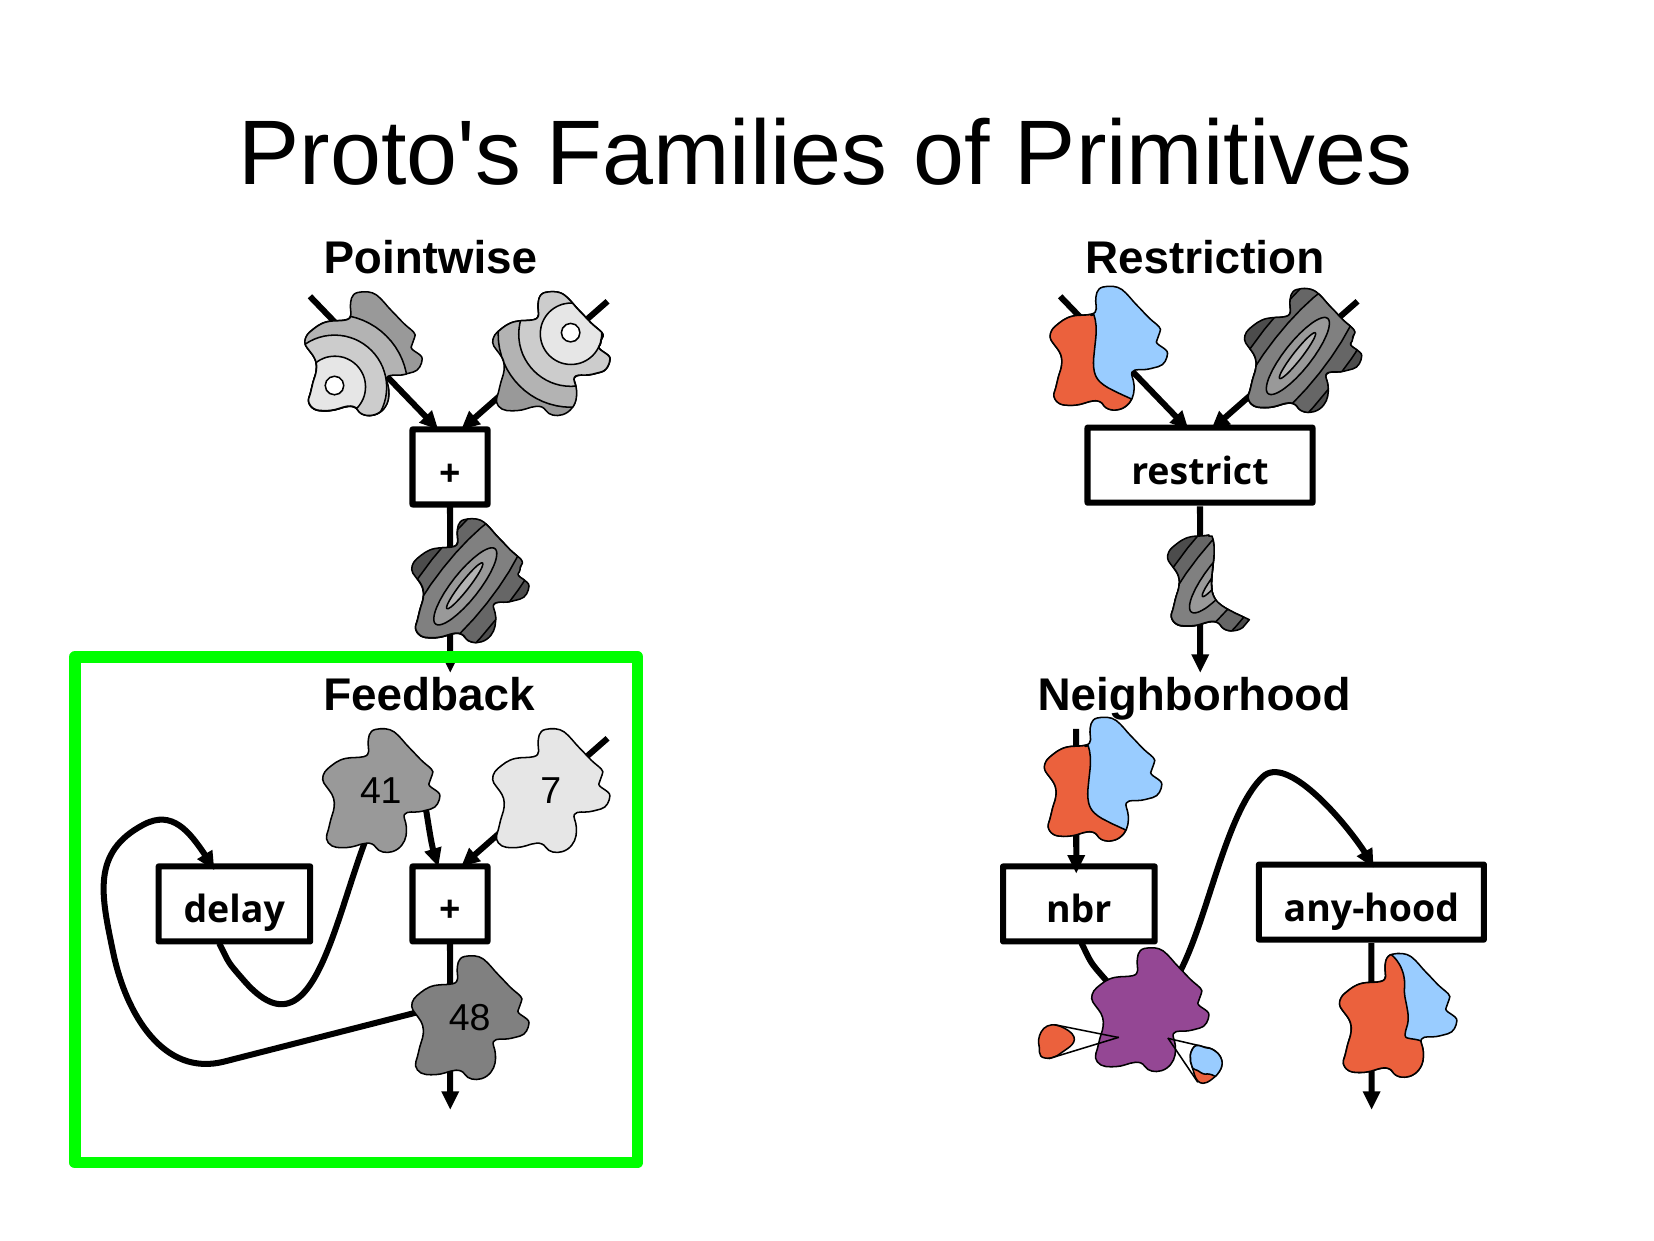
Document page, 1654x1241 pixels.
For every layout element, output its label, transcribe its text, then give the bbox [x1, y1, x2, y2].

text_box 41 [321, 728, 441, 854]
text_box [1038, 1024, 1075, 1059]
text_box [1190, 1045, 1223, 1084]
text_box Neighborhood [1012, 651, 1377, 739]
text_box [1044, 717, 1162, 842]
text_box [1050, 286, 1168, 411]
text_box [1167, 535, 1250, 631]
text_box + [412, 429, 488, 505]
text_box [1091, 947, 1209, 1072]
text_box Feedback [298, 663, 561, 739]
text_box any-hood [1258, 864, 1484, 940]
text_box nbr [1003, 866, 1155, 942]
text_box Pointwise [298, 214, 563, 302]
text_box [411, 518, 530, 643]
text_box [1244, 288, 1362, 413]
text_box delay [158, 866, 311, 942]
text_box [492, 291, 611, 416]
text_box [1339, 953, 1457, 1078]
text_box 7 [491, 728, 611, 854]
text_box [1098, 1035, 1112, 1042]
text_box Restriction [1059, 214, 1350, 302]
title Proto's Families of Primitives [82, 46, 1571, 260]
text_box [304, 291, 423, 416]
text_box + [412, 866, 488, 942]
text_box 48 [410, 955, 530, 1081]
text_box restrict [1087, 427, 1313, 503]
